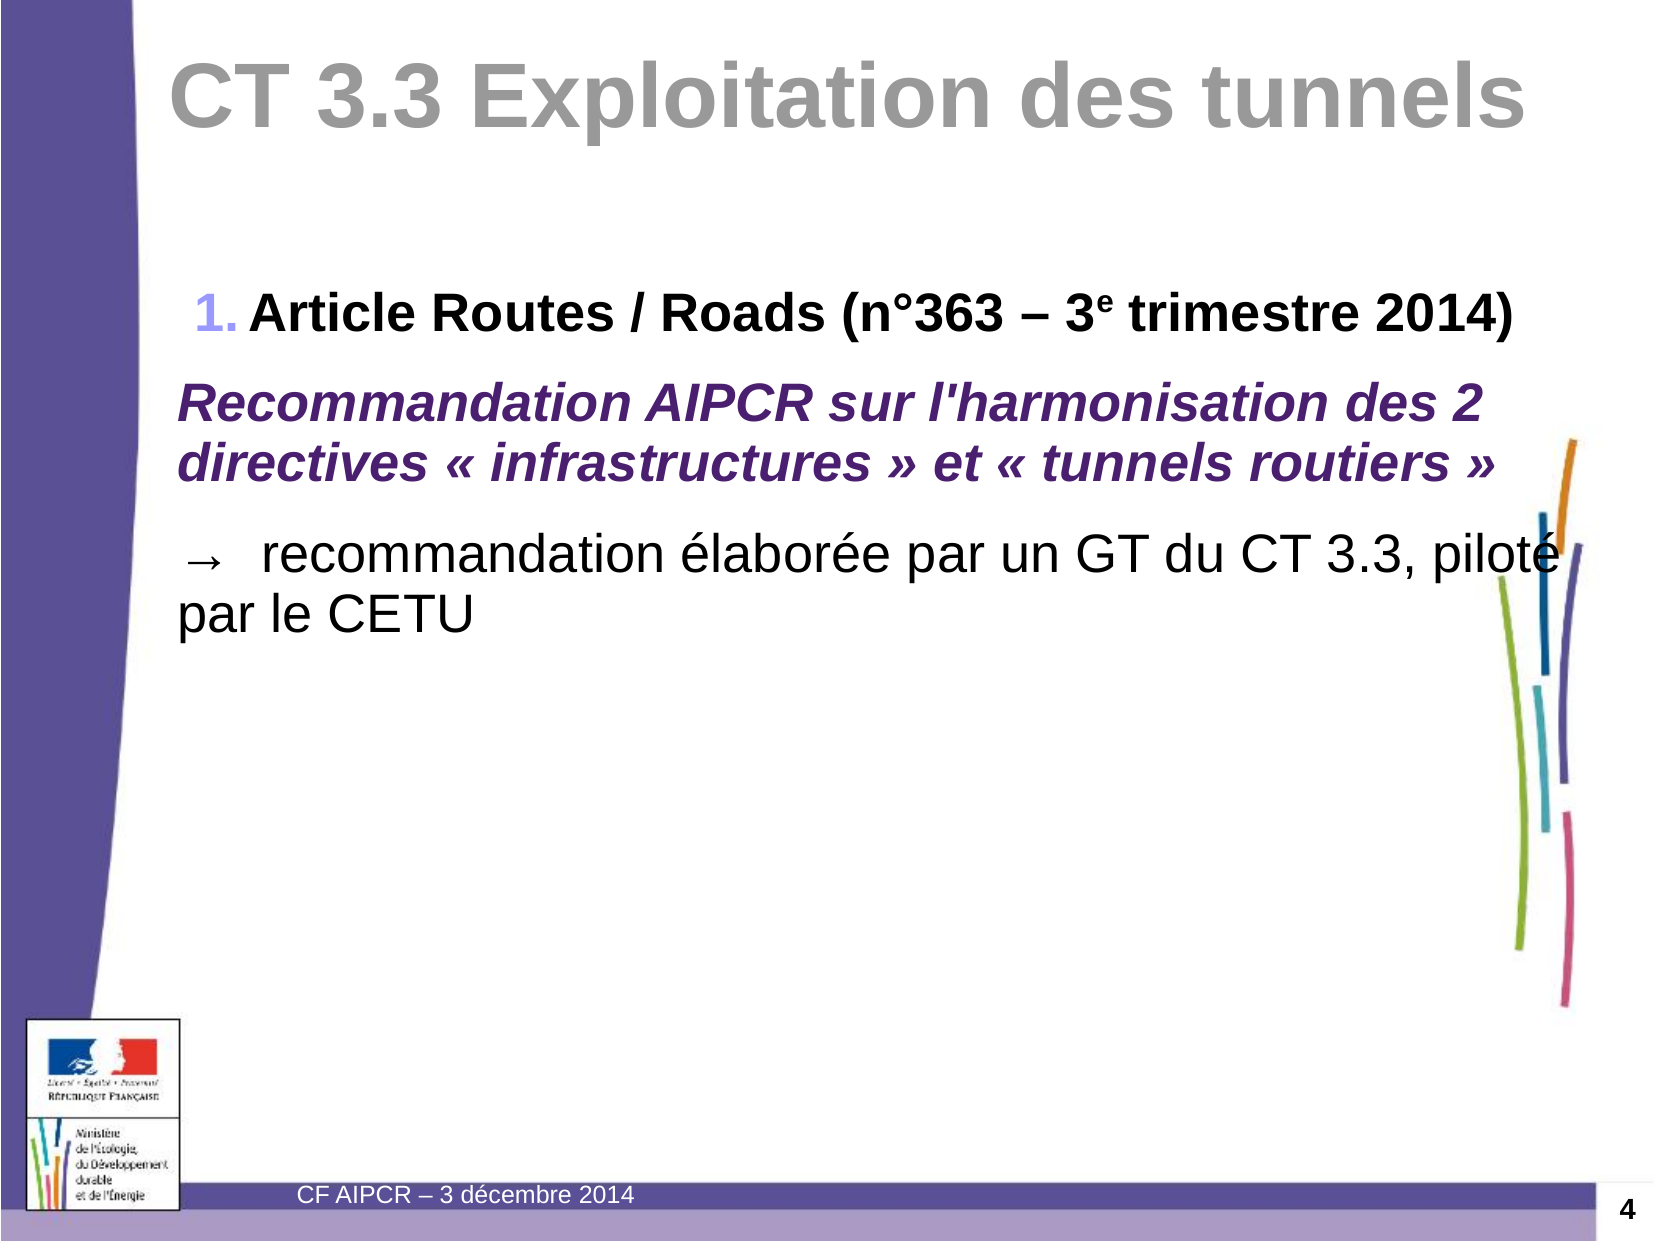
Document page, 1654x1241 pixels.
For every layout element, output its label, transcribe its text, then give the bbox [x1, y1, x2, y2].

text_box CF AIPCR – 3 décembre 2014 [296, 1181, 680, 1210]
list Article Routes / Roads (n°363 – 3e trimestre 2014) Recommandation AIPCR sur l'harmonisation des 2 directives « infrastructures » et « tunnels routiers » → recommandation élaborée par un GT du CT 3.3, piloté par le CETU [177, 192, 1565, 997]
title CT 3.3 Exploitation des tunnels [88, 0, 1577, 193]
picture [1, 0, 1654, 1241]
